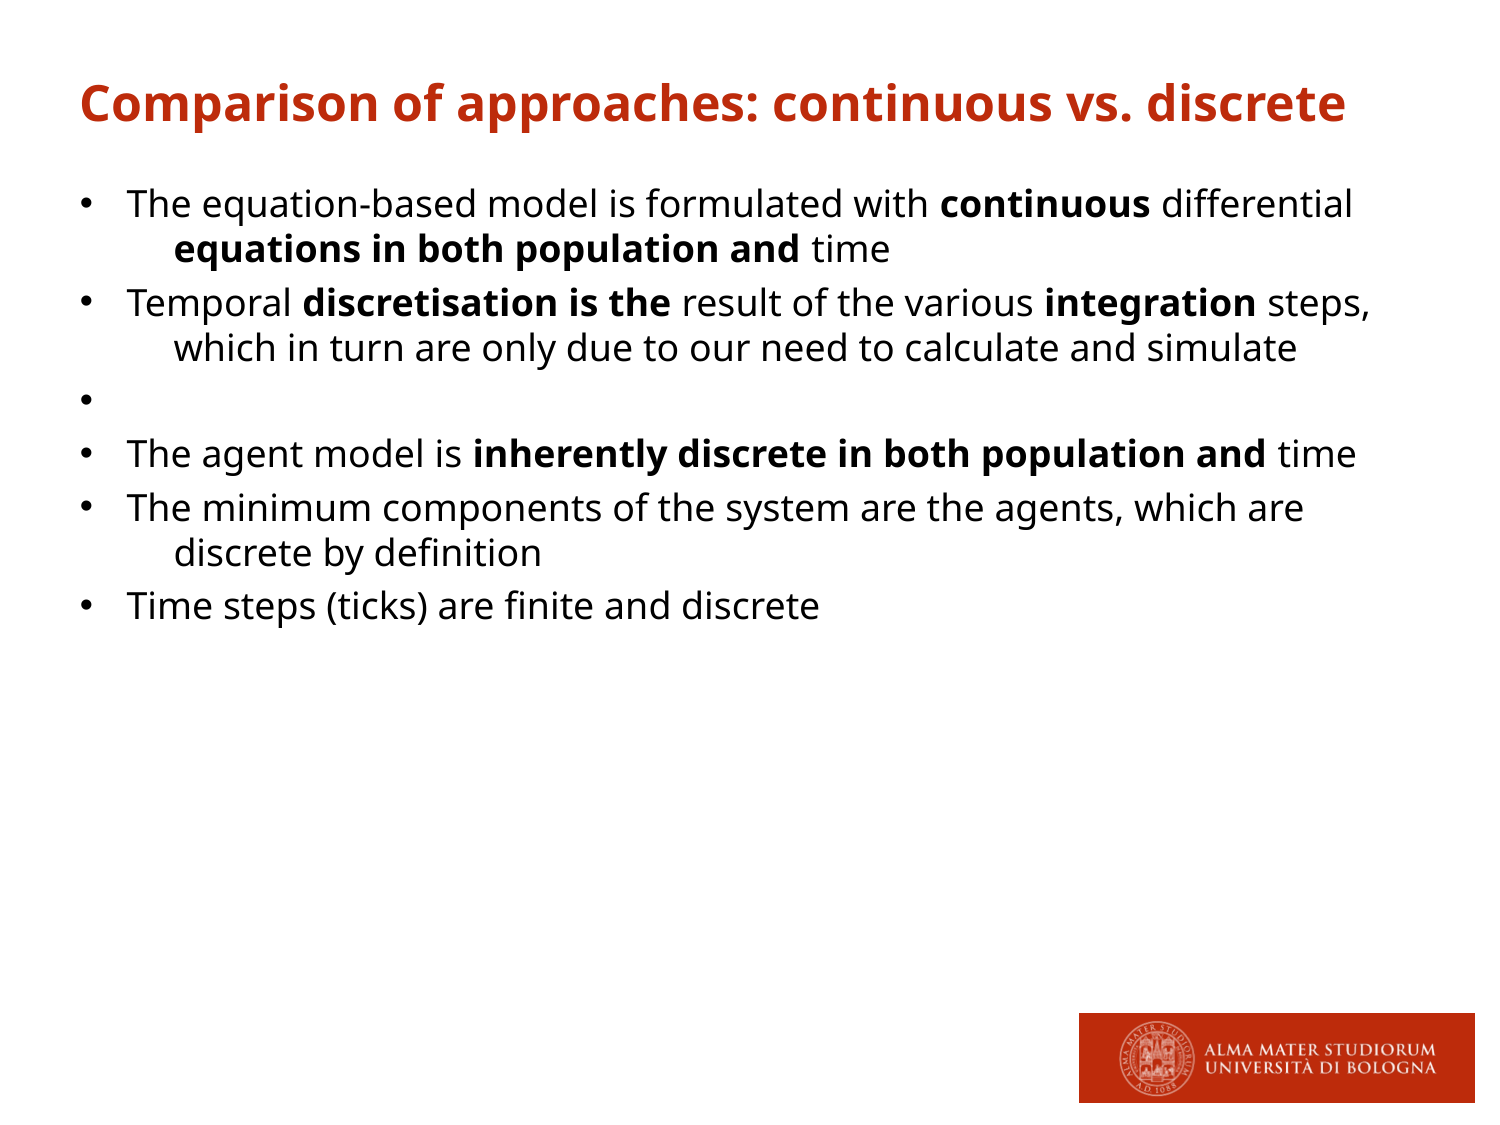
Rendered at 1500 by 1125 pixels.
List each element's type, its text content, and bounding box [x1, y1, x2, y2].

list The equation-based model is formulated with continuous differential equations in both population and time Temporal discretisation is the result of the various integration steps, which in turn are only due to our need to calculate and simulate The agent model is inherently discrete in both population and time The minimum components of the system are the agents, which are discrete by definition Time steps (ticks) are finite and discrete [64, 172, 1447, 929]
list Comparison of approaches: continuous vs. discrete [64, 78, 1447, 172]
